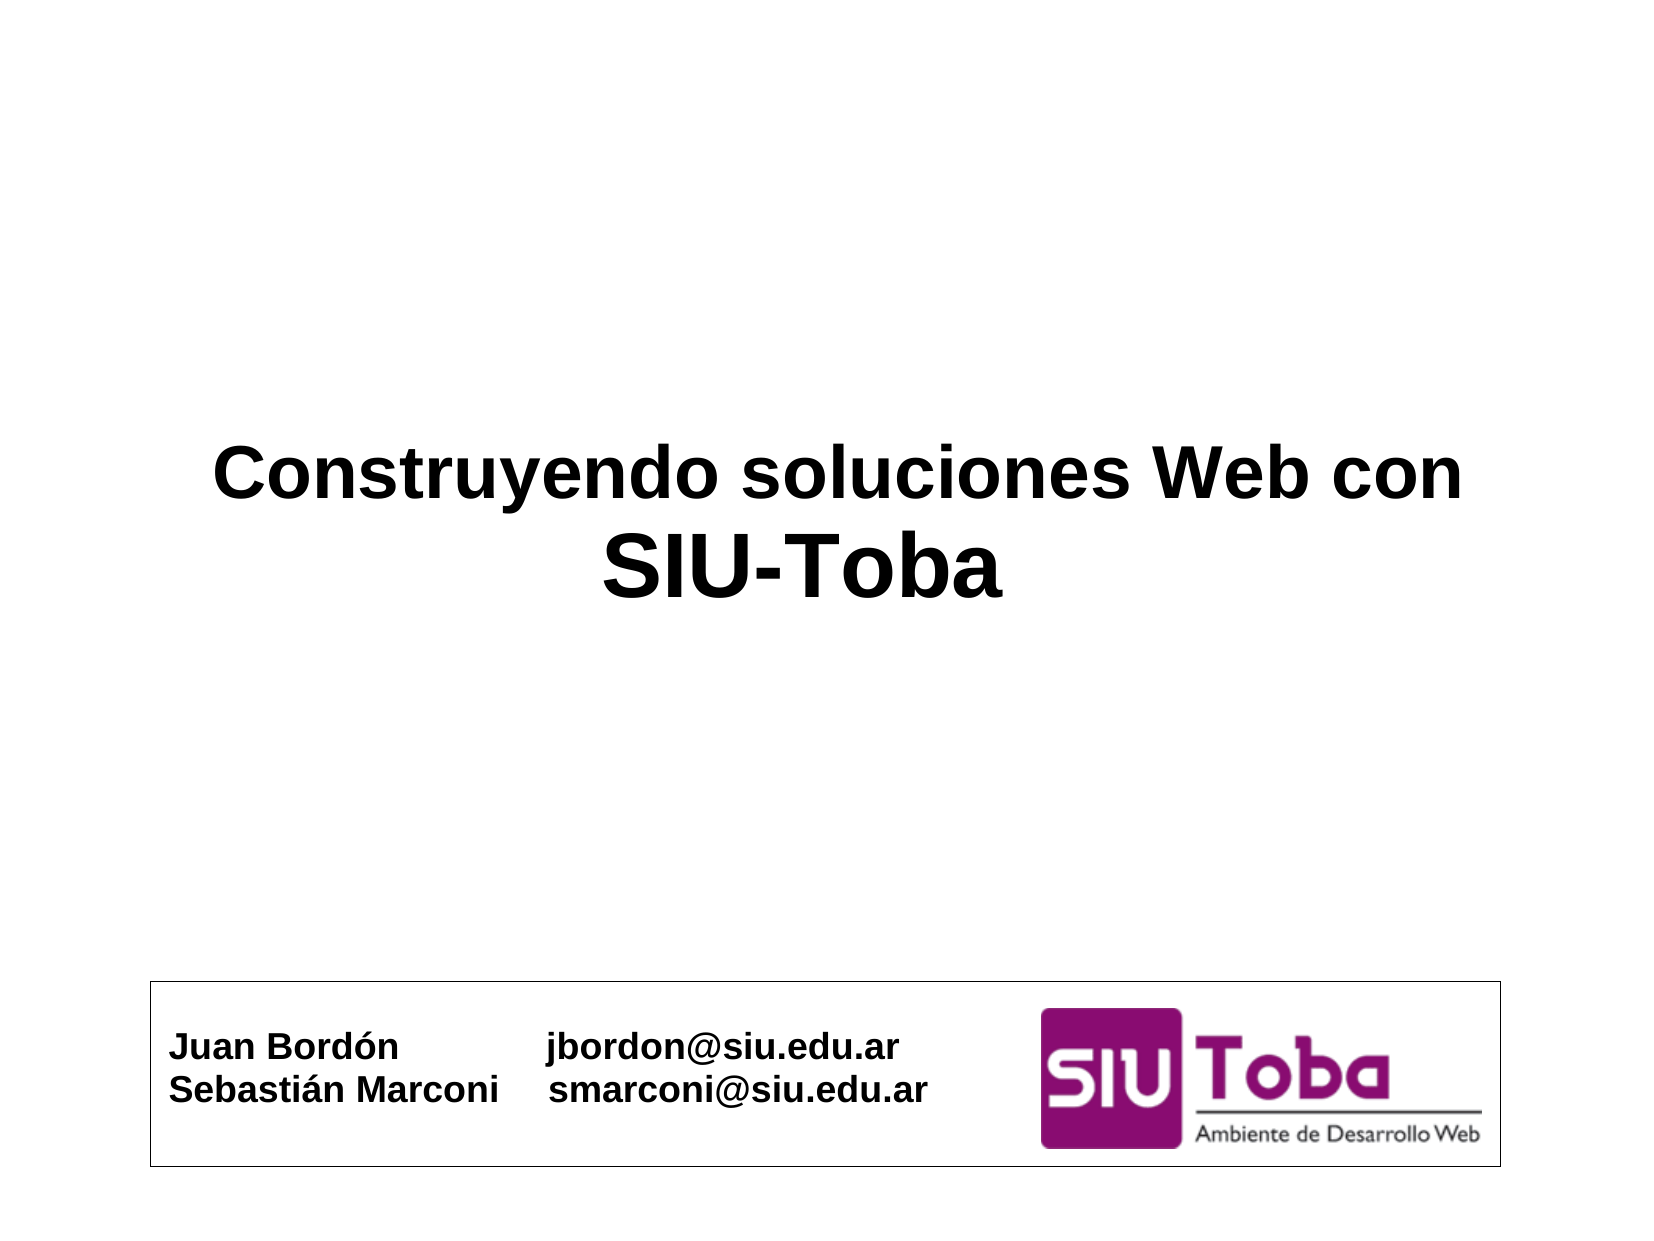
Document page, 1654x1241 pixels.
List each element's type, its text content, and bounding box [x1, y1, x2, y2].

text_box Juan Bordón jbordon@siu.edu.ar Sebastián Marconi smarconi@siu.edu.ar [153, 1018, 944, 1160]
text_box Construyendo soluciones Web con SIU-Toba [108, 423, 1496, 681]
text_box [150, 981, 1501, 1167]
picture [1041, 1008, 1482, 1149]
